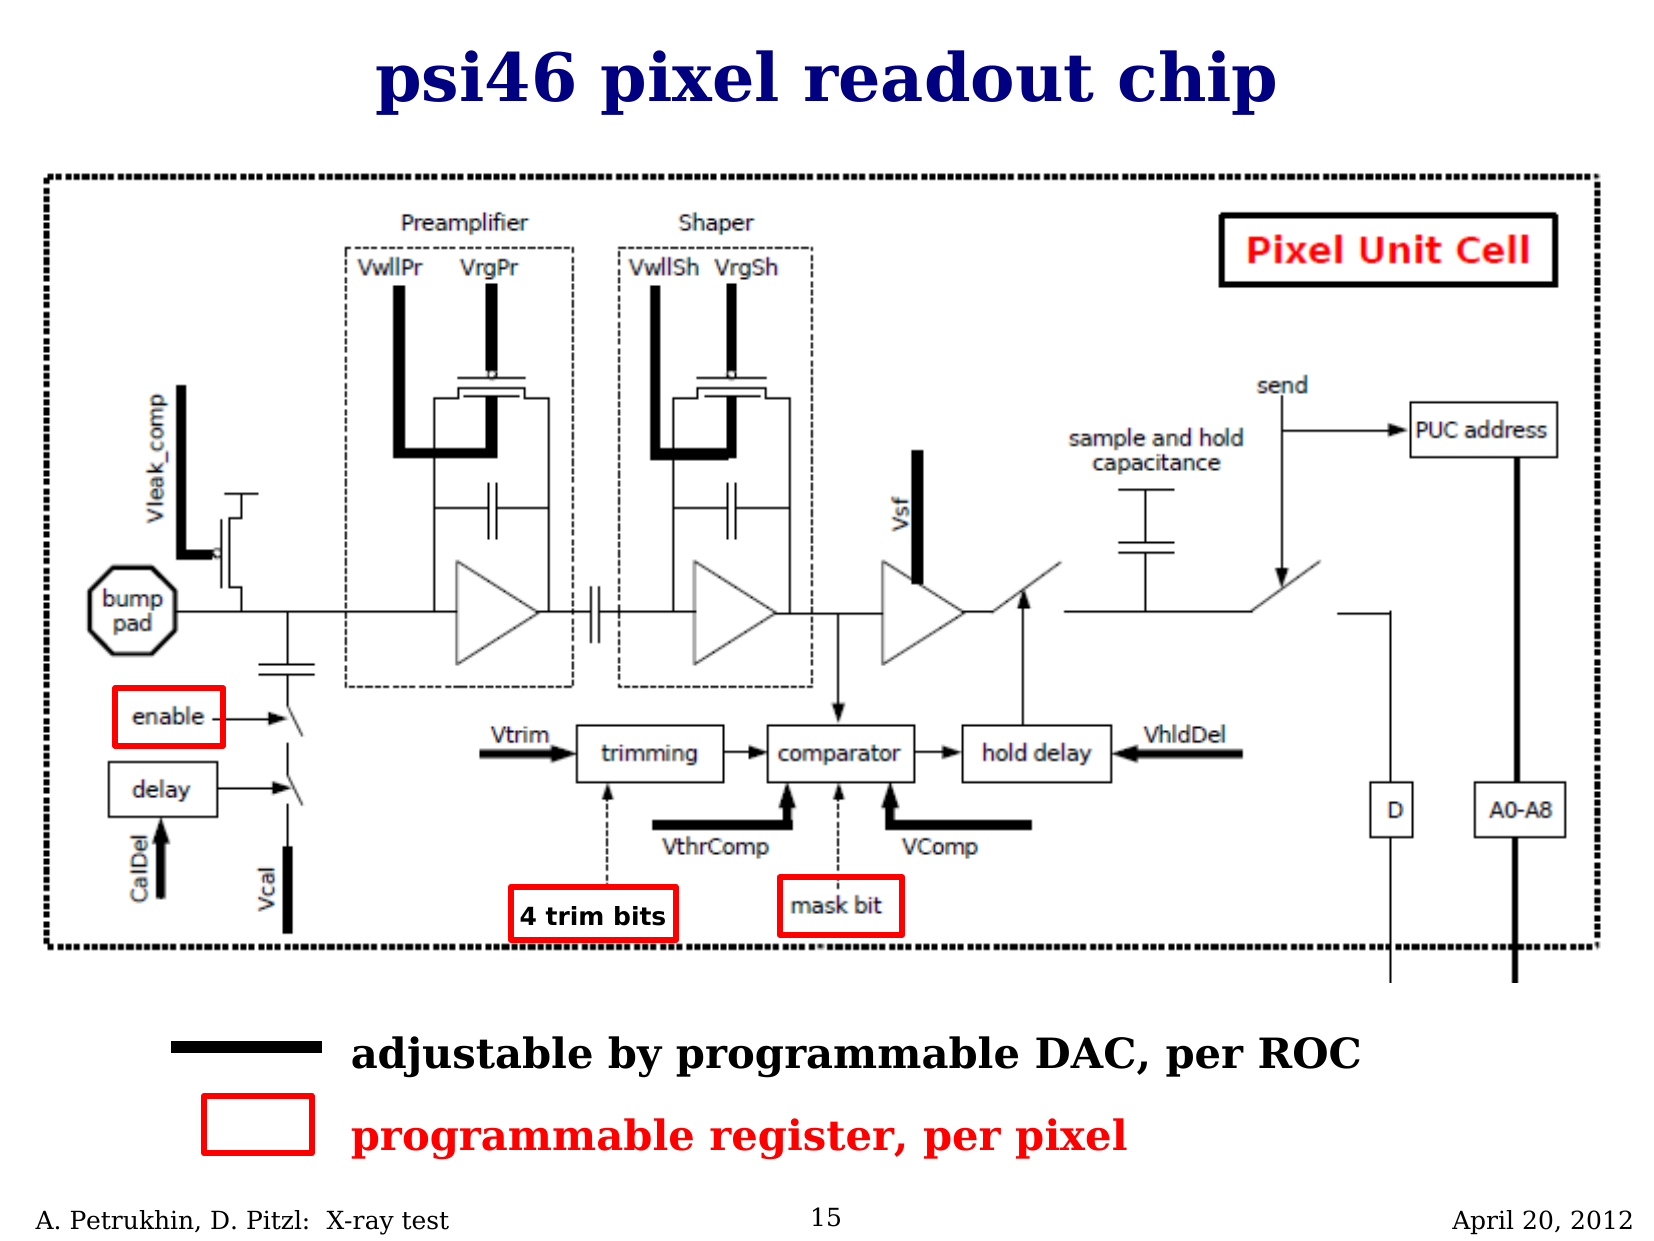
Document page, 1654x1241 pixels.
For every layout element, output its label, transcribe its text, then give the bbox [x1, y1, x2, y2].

title psi46 pixel readout chip [121, 32, 1534, 124]
picture [34, 158, 1623, 983]
text_box adjustable by programmable DAC, per ROC [350, 1018, 1363, 1068]
text_box 4 trim bits [510, 886, 676, 934]
text_box programmable register, per pixel [350, 1100, 1129, 1150]
